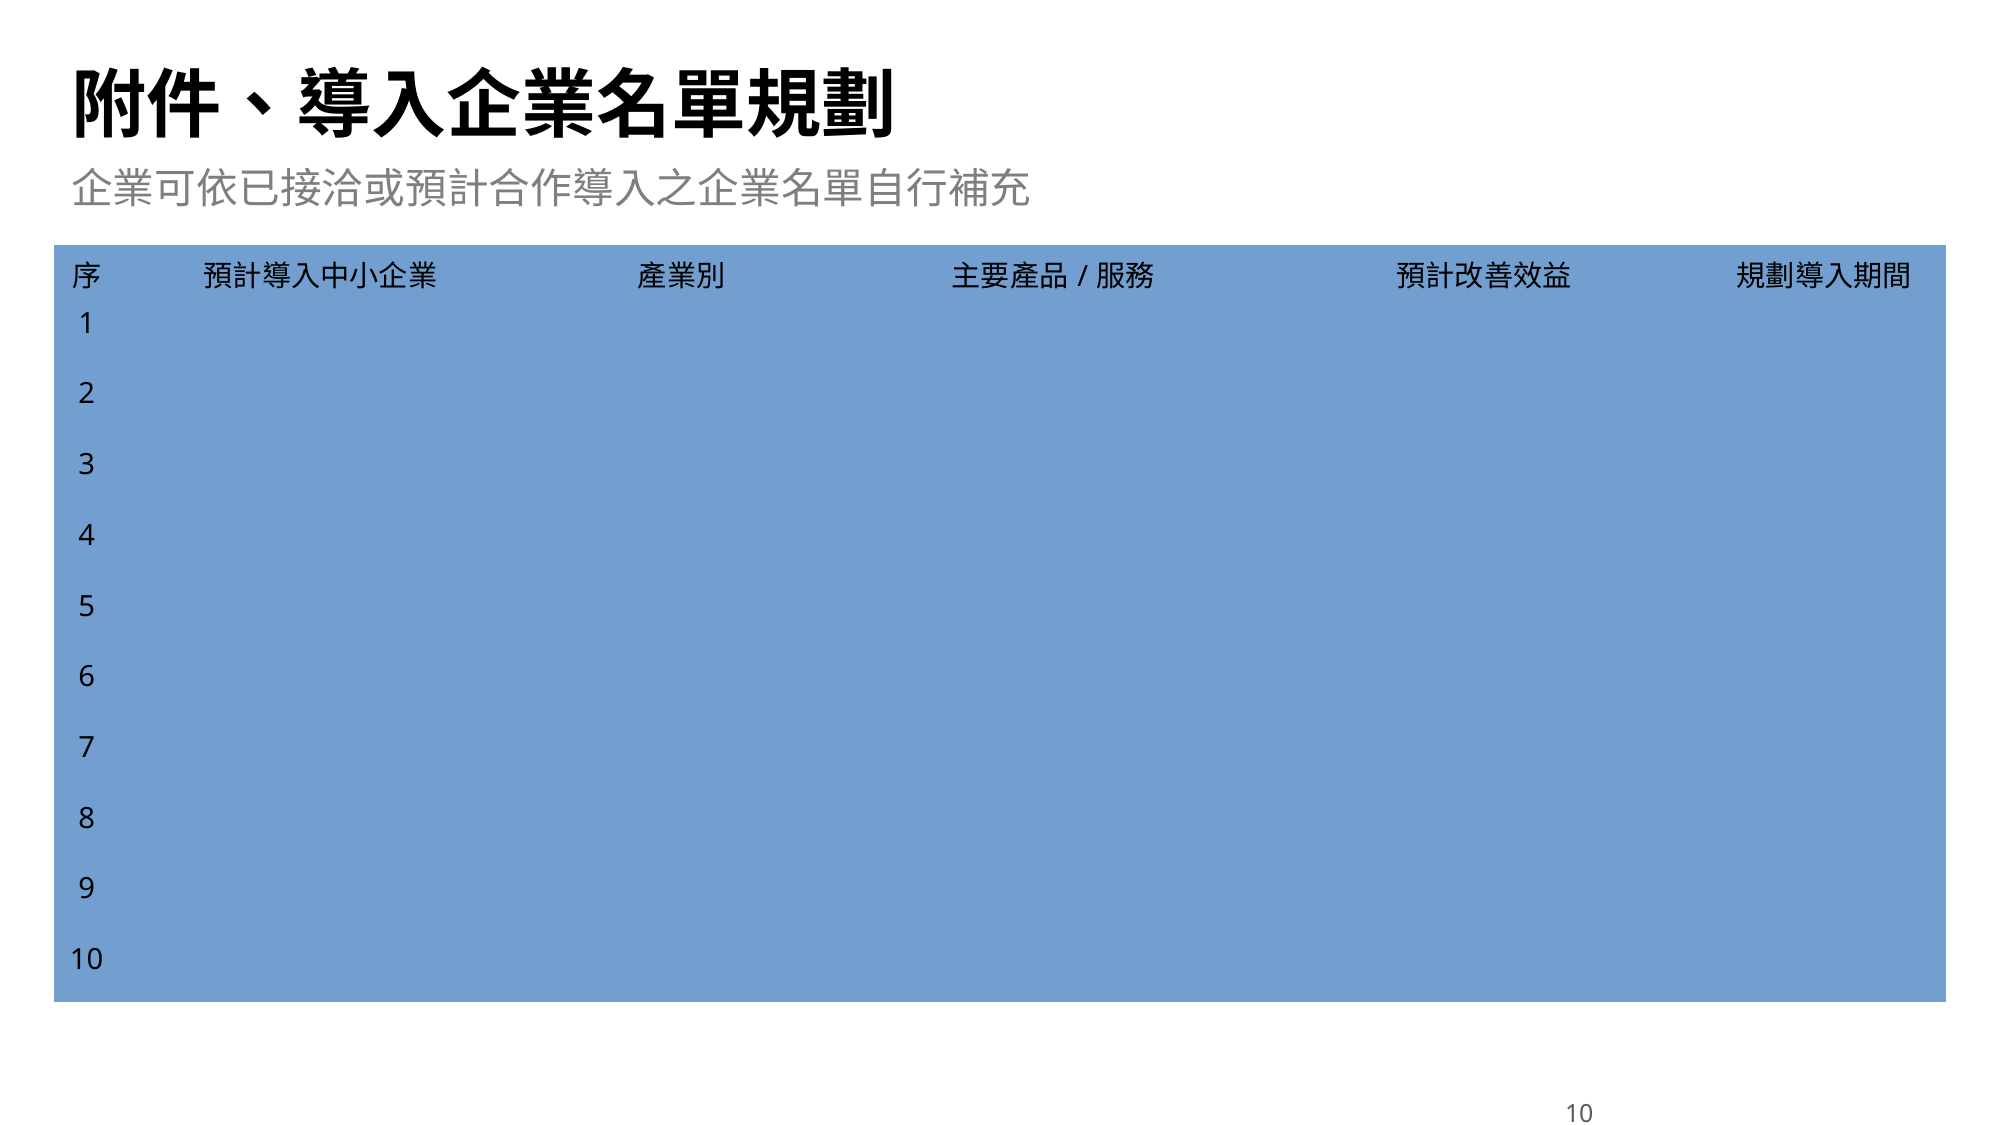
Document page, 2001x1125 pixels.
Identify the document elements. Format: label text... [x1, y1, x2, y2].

table_cell [119, 648, 522, 719]
table_cell [1703, 790, 1946, 860]
table_cell 10 [54, 931, 119, 1002]
table_cell 3 [54, 436, 119, 507]
table_cell [119, 365, 522, 436]
table_cell [1703, 365, 1946, 436]
table_cell [841, 719, 1265, 790]
table_cell 6 [54, 648, 119, 719]
table_cell [841, 294, 1265, 365]
table_cell [119, 790, 522, 860]
table_cell [1265, 860, 1703, 931]
table_cell [119, 436, 522, 507]
table_cell 7 [54, 719, 119, 790]
table_cell [522, 931, 841, 1002]
table_cell [522, 365, 841, 436]
table_cell [119, 860, 522, 931]
table_cell [841, 648, 1265, 719]
table_cell [1265, 365, 1703, 436]
table_header 預計改善效益 [1265, 245, 1703, 294]
table_cell [522, 648, 841, 719]
table_cell [1265, 648, 1703, 719]
table_cell [1703, 648, 1946, 719]
table_cell [1265, 577, 1703, 648]
table_cell [1265, 507, 1703, 577]
title 附件、導入企業名單規劃 [56, 52, 1857, 154]
table_cell [841, 507, 1265, 577]
table_cell [841, 436, 1265, 507]
table_cell [1703, 294, 1946, 365]
table_cell [522, 719, 841, 790]
table_cell 8 [54, 790, 119, 860]
table_cell [1703, 436, 1946, 507]
table_cell [1265, 790, 1703, 860]
table_cell [1703, 507, 1946, 577]
table_cell [522, 294, 841, 365]
table_cell [841, 931, 1265, 1002]
table_header 序 [54, 245, 119, 294]
table_cell [522, 507, 841, 577]
table_header 主要產品/服務 [841, 245, 1265, 294]
table_cell 9 [54, 860, 119, 931]
table_cell [119, 294, 522, 365]
table_header 產業別 [522, 245, 841, 294]
table_cell [522, 790, 841, 860]
table_cell [119, 507, 522, 577]
table_cell [841, 577, 1265, 648]
table_header 預計導入中小企業 [119, 245, 522, 294]
table_cell [1703, 931, 1946, 1002]
table_cell [522, 860, 841, 931]
table_cell [522, 577, 841, 648]
table_cell [1265, 436, 1703, 507]
table_cell [1265, 719, 1703, 790]
table_cell [1265, 931, 1703, 1002]
table_cell [119, 719, 522, 790]
table_cell 1 [54, 294, 119, 365]
text_box [1550, 1089, 2000, 1125]
table_cell [119, 577, 522, 648]
table_cell [841, 790, 1265, 860]
table_cell 5 [54, 577, 119, 648]
table_cell [119, 931, 522, 1002]
table_cell [1265, 294, 1703, 365]
table_cell [1703, 577, 1946, 648]
table_cell 2 [54, 365, 119, 436]
table_cell [841, 365, 1265, 436]
table_cell 4 [54, 507, 119, 577]
table_cell [522, 436, 841, 507]
table_cell [1703, 719, 1946, 790]
table_cell [841, 860, 1265, 931]
table_header 規劃導入期間 [1703, 245, 1946, 294]
text_box 企業可依已接洽或預計合作導入之企業名單自行補充 [56, 154, 1979, 220]
table_cell [1703, 860, 1946, 931]
